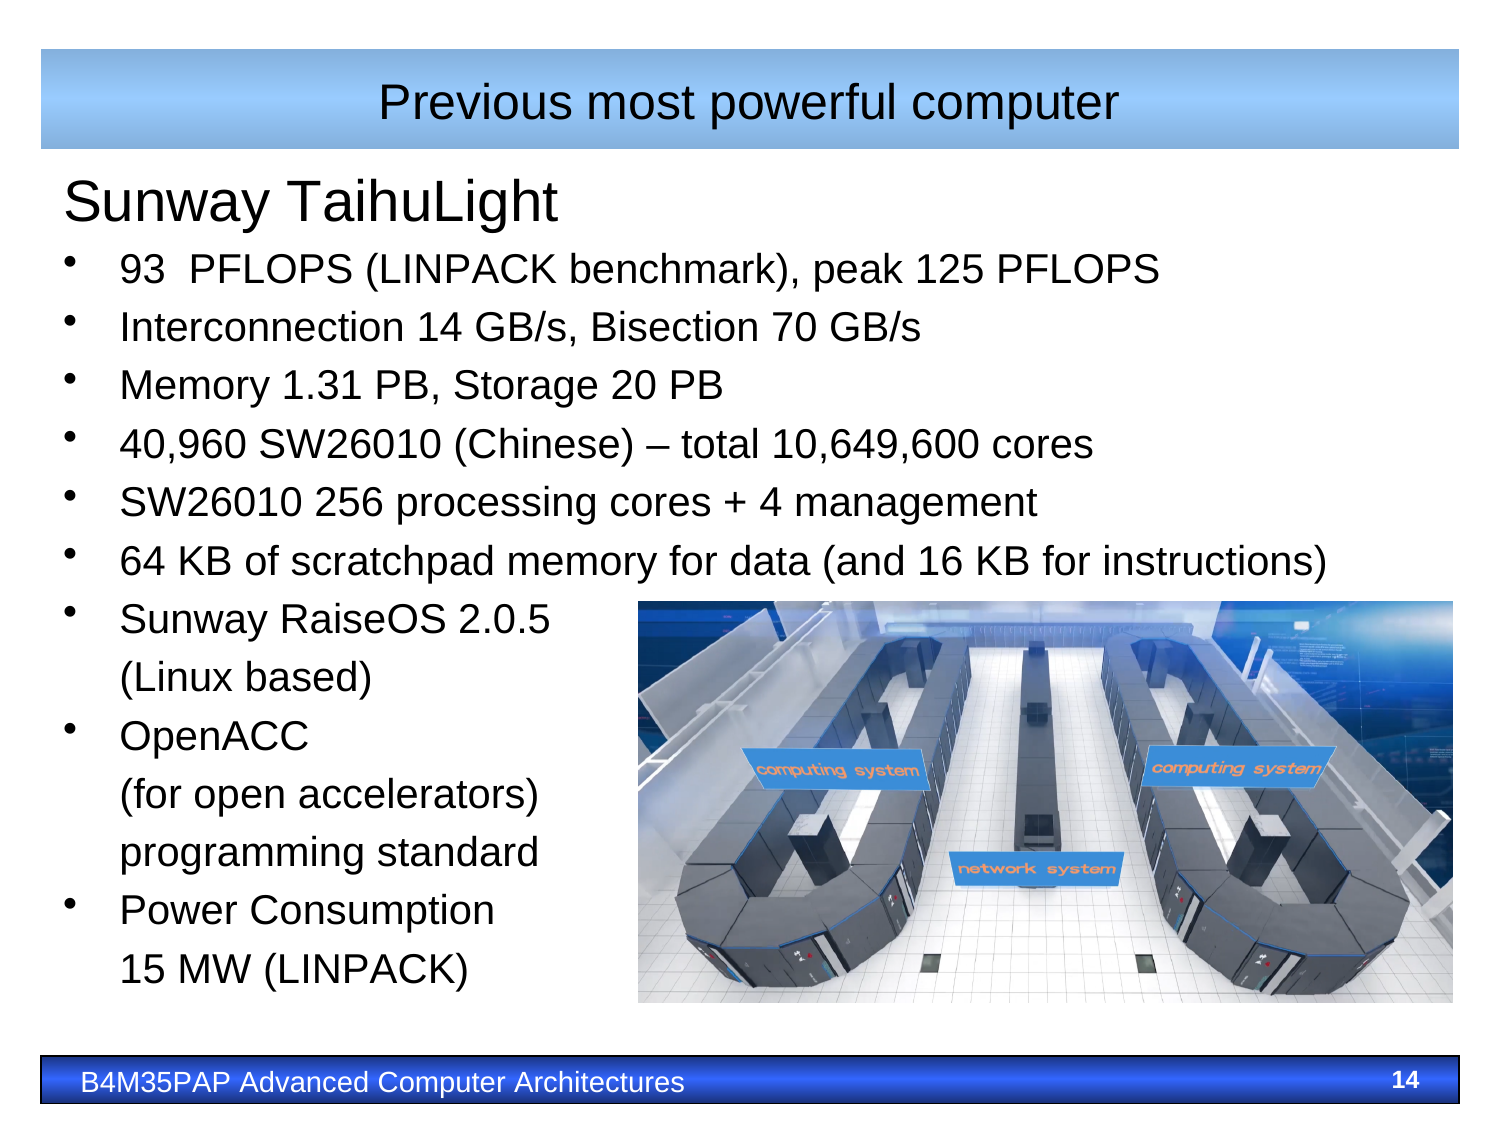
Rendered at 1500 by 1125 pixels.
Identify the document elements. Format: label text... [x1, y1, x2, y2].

title Previous most powerful computer [41, 49, 1459, 149]
picture [638, 601, 1453, 1003]
text_box Sunway TaihuLight 93 PFLOPS (LINPACK benchmark), peak 125 PFLOPS Interconnection 14 GB/s, Bisection 70 GB/s Memory 1.31 PB, Storage 20 PB 40,960 SW26010 (Chinese) – total 10,649,600 cores SW26010 256 processing cores + 4 management 64 KB of scratchpad memory for data (and 16 KB for instructions) Sunway RaiseOS 2.0.5 (Linux based) OpenACC (for open accelerators) programming standard Power Consumption 15 MW (LINPACK) [48, 155, 1412, 798]
